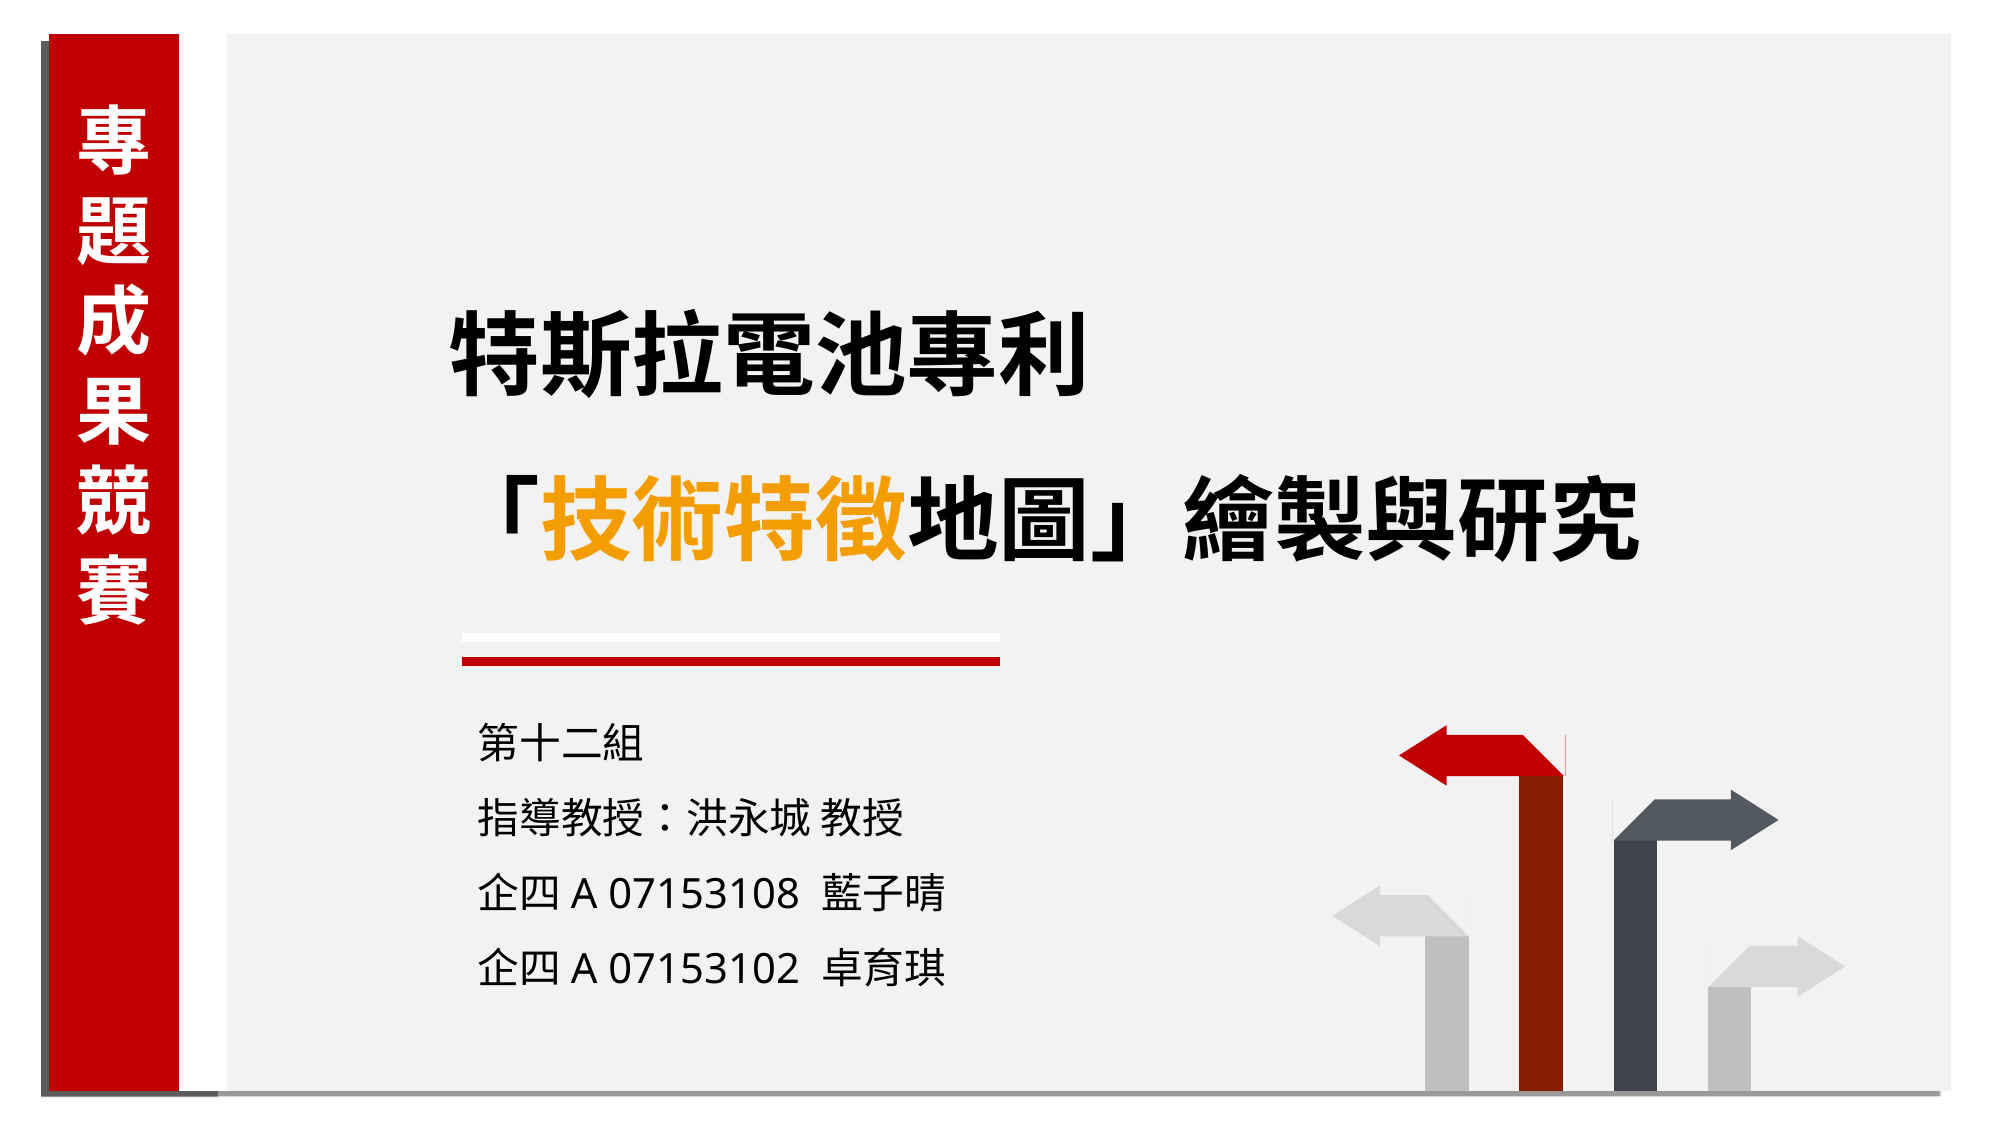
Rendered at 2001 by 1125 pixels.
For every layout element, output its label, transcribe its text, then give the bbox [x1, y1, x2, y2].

text_box 第十二組 指導教授：洪永城 教授 企四A 07153108 藍子晴 企四A 07153102 卓育琪 [462, 684, 1468, 994]
text_box [179, 34, 1951, 1091]
text_box 特斯拉電池專利 「技術特徵地圖」繪製與研究 [433, 234, 1656, 579]
text_box 專題成果競賽 [49, 34, 179, 1091]
